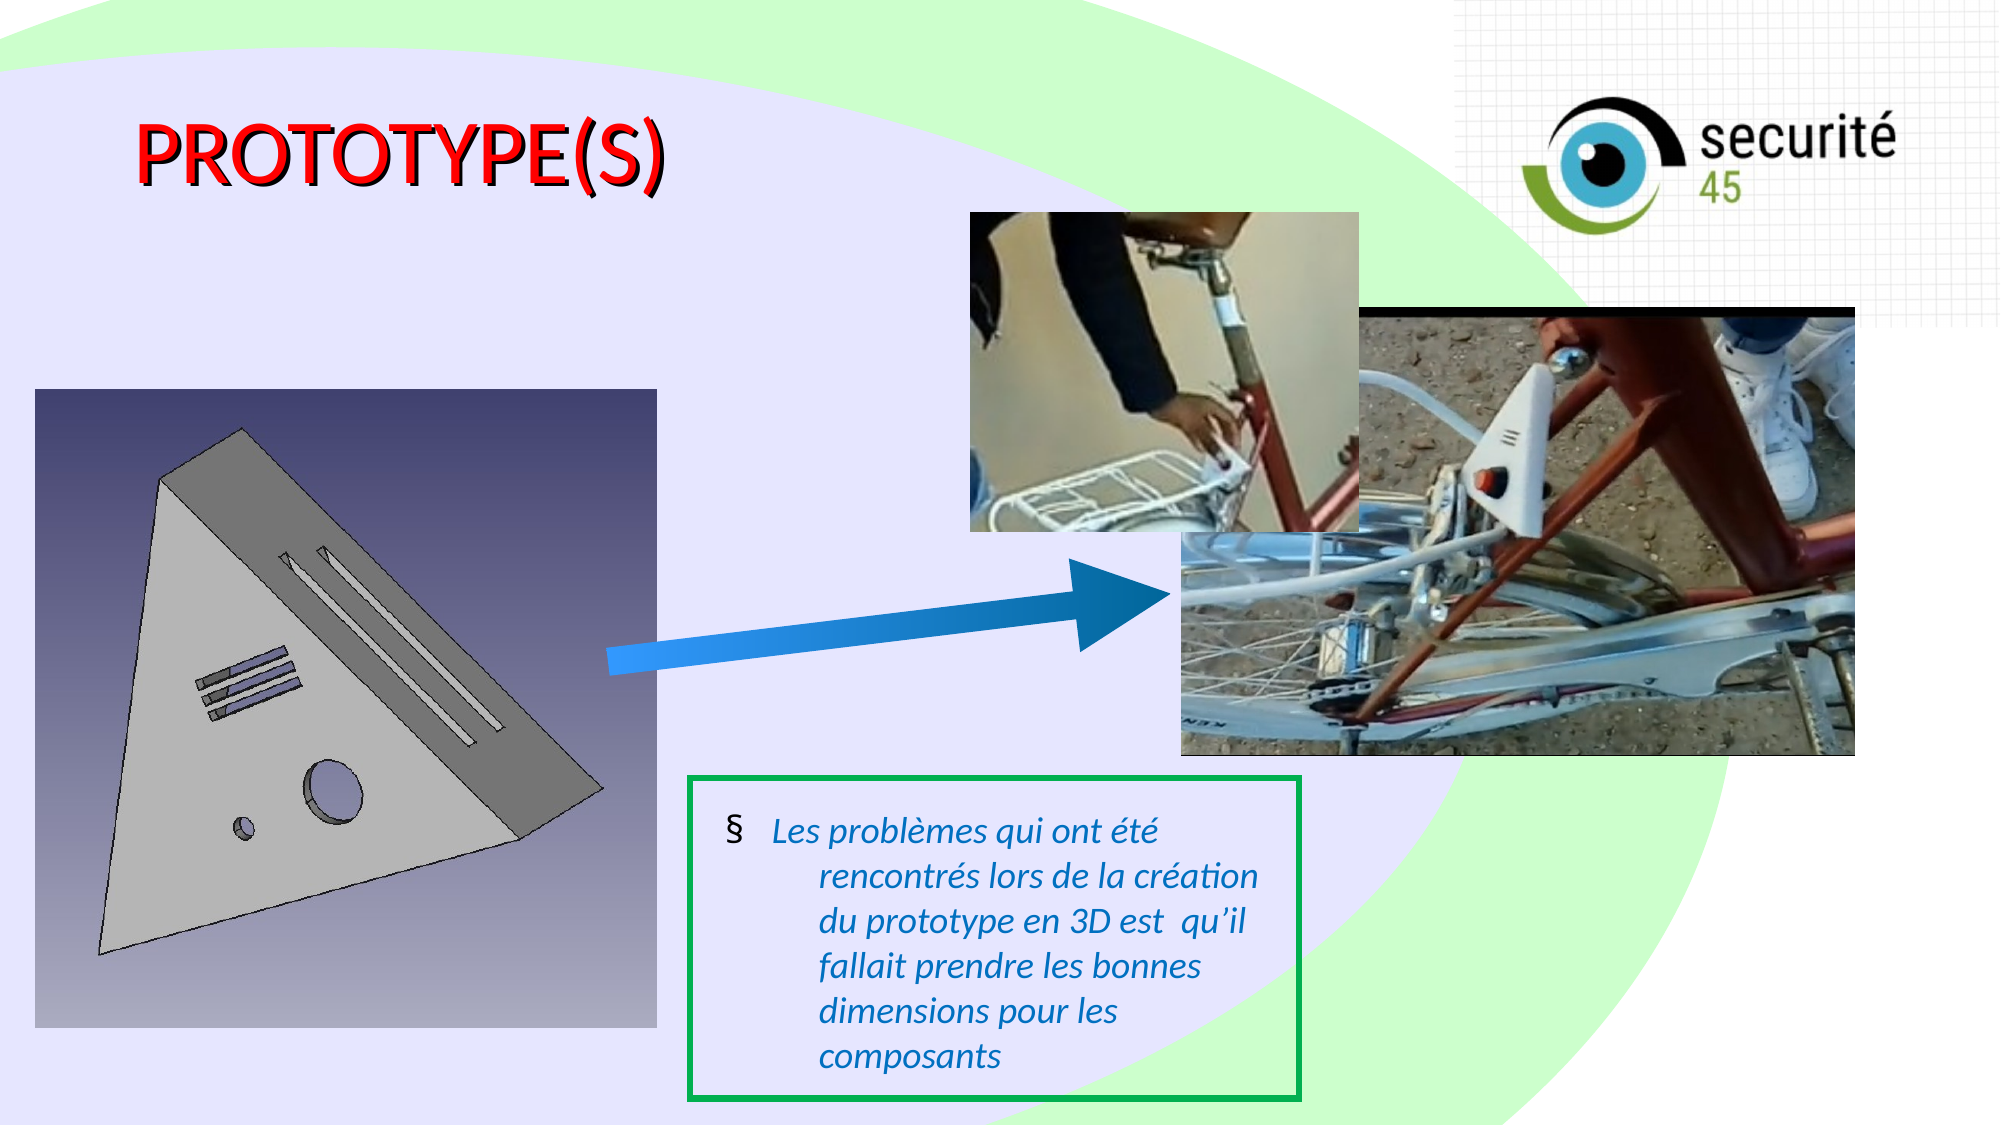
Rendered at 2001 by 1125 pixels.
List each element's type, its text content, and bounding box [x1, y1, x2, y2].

text_box PROTOTYPE(S) [118, 83, 1726, 211]
text_box Les problèmes qui ont été rencontrés lors de la création du prototype en 3D est qu’il fallait prendre les bonnes dimensions pour les composants [710, 799, 1279, 1125]
picture [35, 389, 657, 1028]
text_box [606, 558, 1171, 676]
picture [970, 0, 2000, 756]
